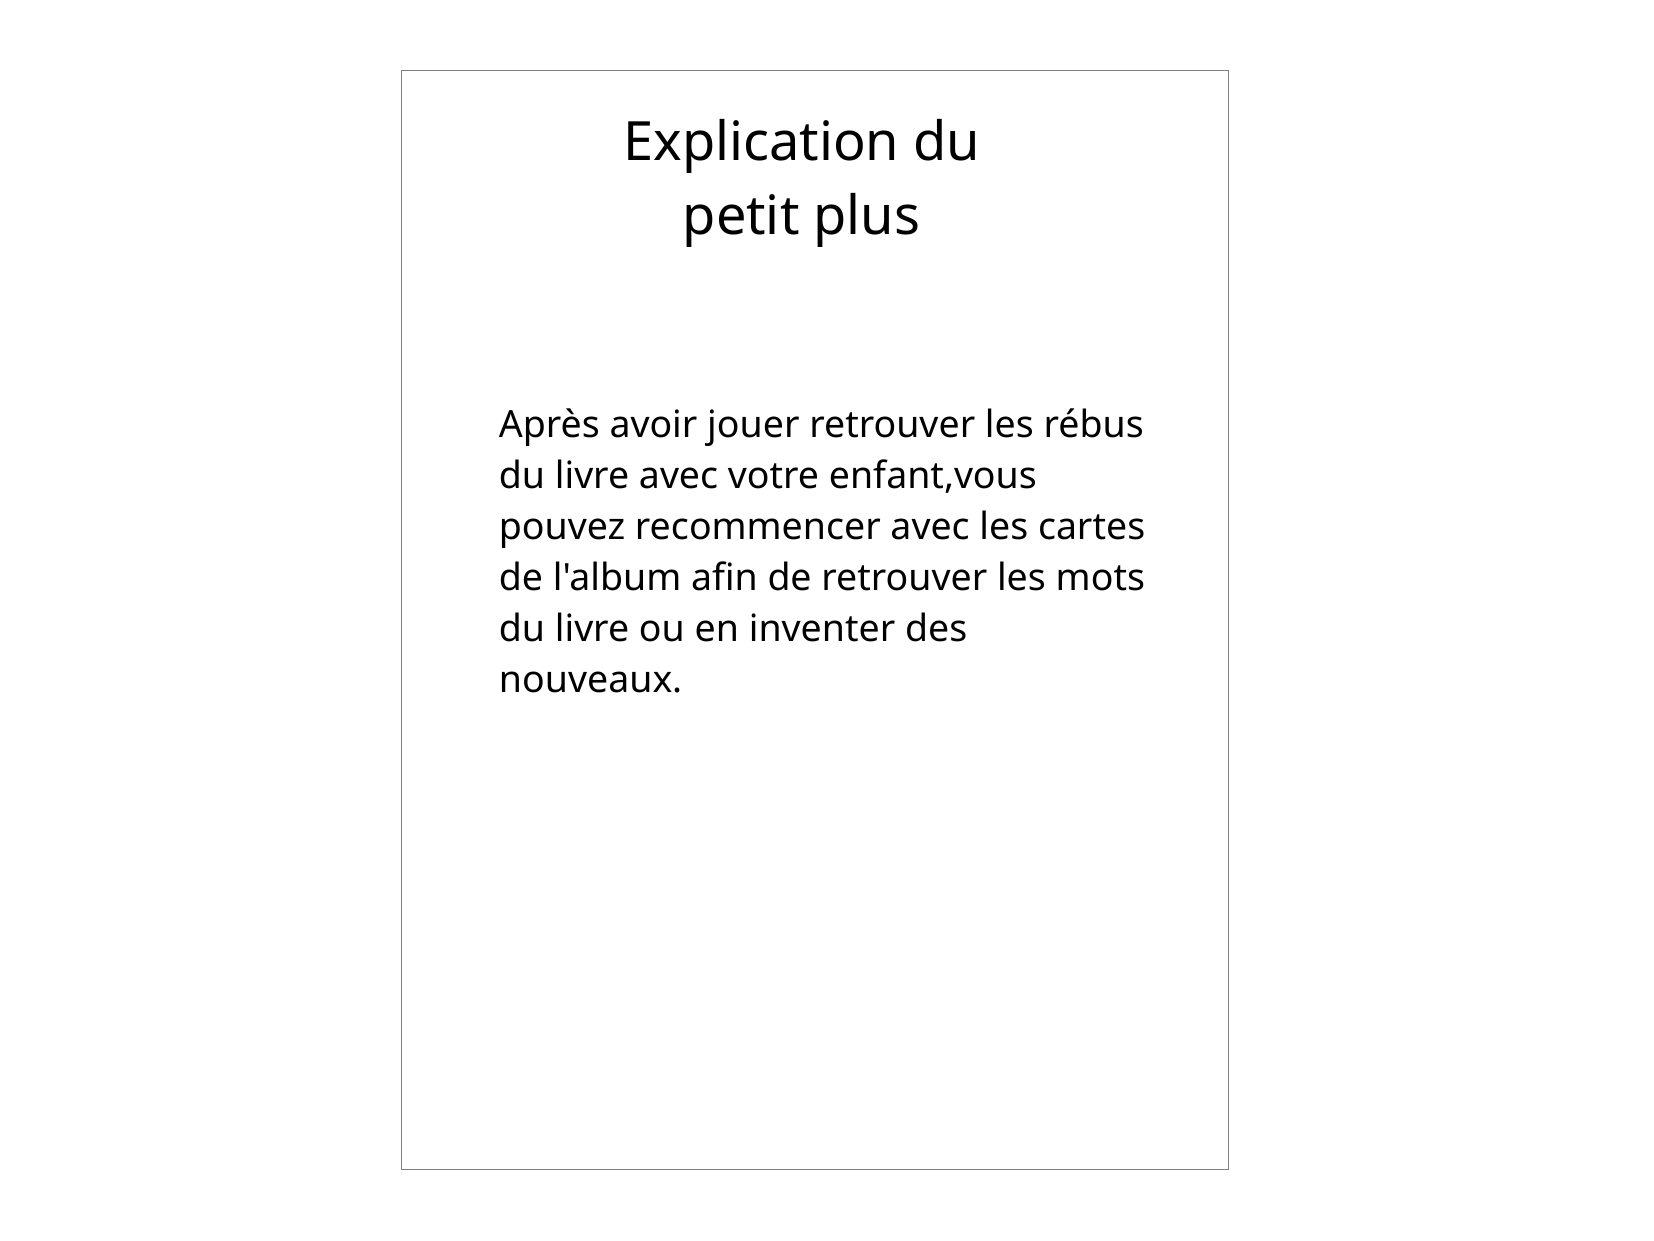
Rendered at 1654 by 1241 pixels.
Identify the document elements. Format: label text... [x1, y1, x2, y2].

text_box Après avoir jouer retrouver les rébus du livre avec votre enfant,vous pouvez recommencer avec les cartes de l'album afin de retrouver les mots du livre ou en inventer des nouveaux. [484, 389, 1170, 866]
text_box Explication du petit plus [543, 94, 1060, 213]
